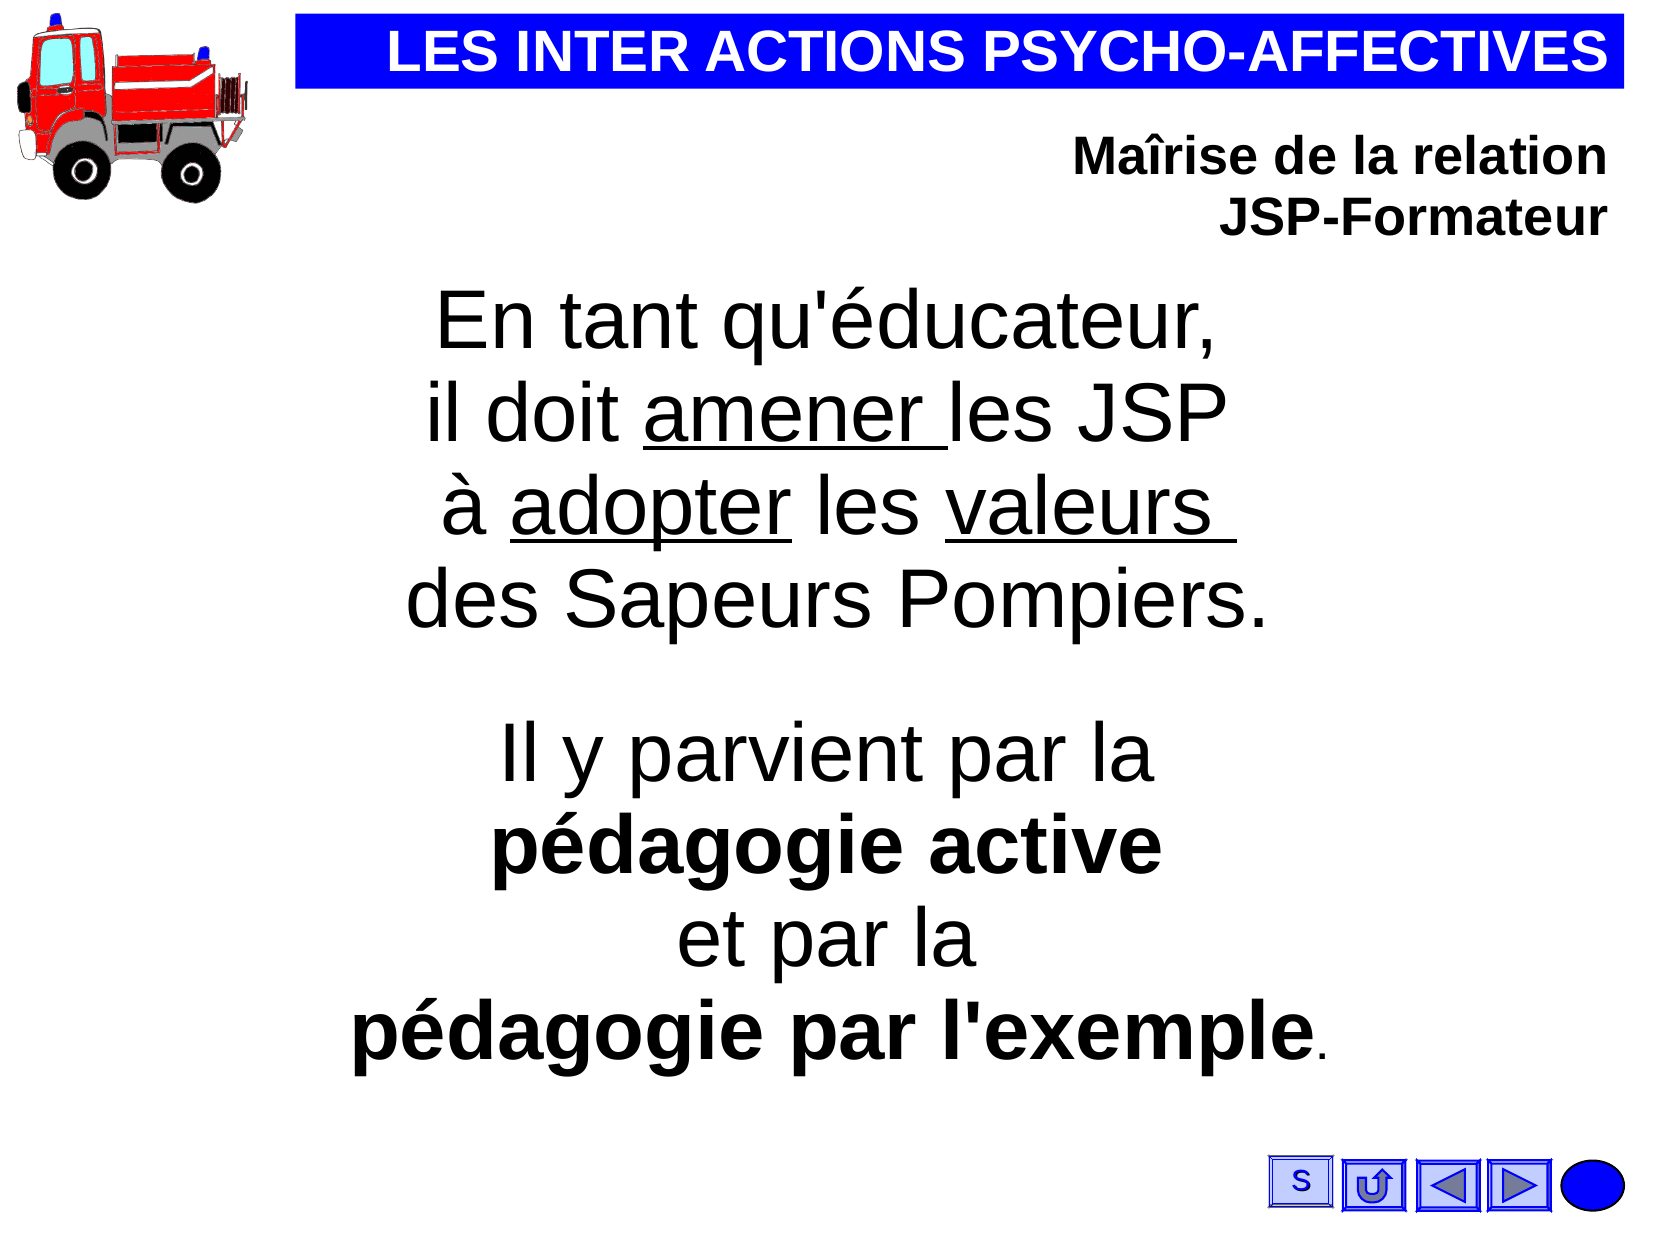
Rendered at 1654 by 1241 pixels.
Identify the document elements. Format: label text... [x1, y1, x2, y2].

text_box [1561, 1160, 1625, 1211]
text_box LES INTER ACTIONS PSYCHO-AFFECTIVES [295, 13, 1625, 89]
picture [8, 8, 257, 216]
text_box En tant qu'éducateur, il doit amener les JSP à adopter les valeurs des Sapeurs Pompiers. Il y parvient par la pédagogie active et par la pédagogie par l'exemple. [53, 265, 1625, 1118]
text_box Maîrise de la relation JSP-Formateur [1056, 118, 1624, 311]
